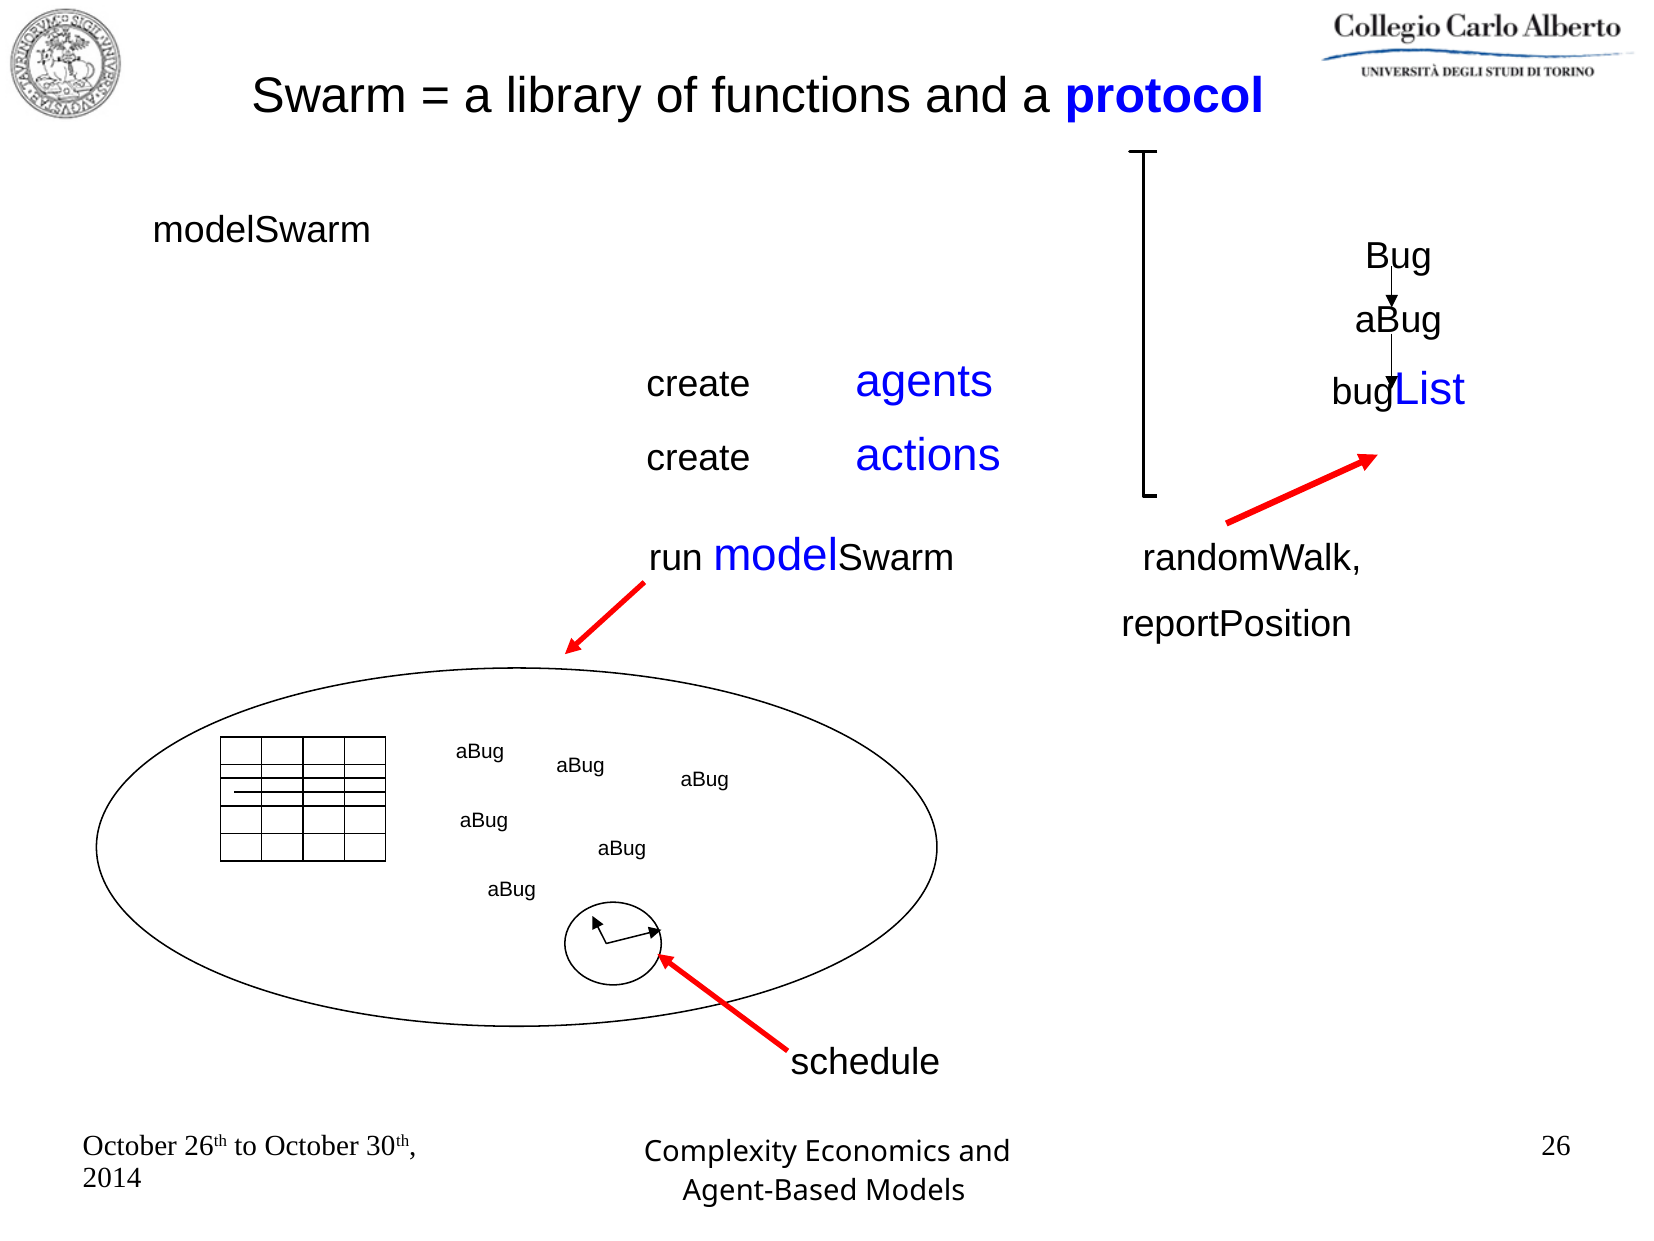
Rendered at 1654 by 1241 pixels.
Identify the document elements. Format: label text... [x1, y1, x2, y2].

text_box aBug [445, 791, 524, 840]
picture [5, 5, 125, 122]
text_box Bug aBug bugList [1198, 216, 1599, 422]
text_box aBug [541, 736, 620, 785]
text_box schedule [775, 1022, 1231, 1091]
text_box Swarm = a library of functions and a protocol [191, 47, 1325, 130]
text_box modelSwarm [137, 190, 634, 258]
text_box aBug [440, 723, 524, 771]
text_box aBug [472, 860, 552, 909]
text_box create agents create actions [631, 335, 1087, 487]
picture [1312, 0, 1645, 92]
text_box aBug [665, 750, 744, 799]
text_box aBug [582, 819, 662, 868]
text_box run modelSwarm randomWalk, reportPosition [633, 509, 1654, 652]
